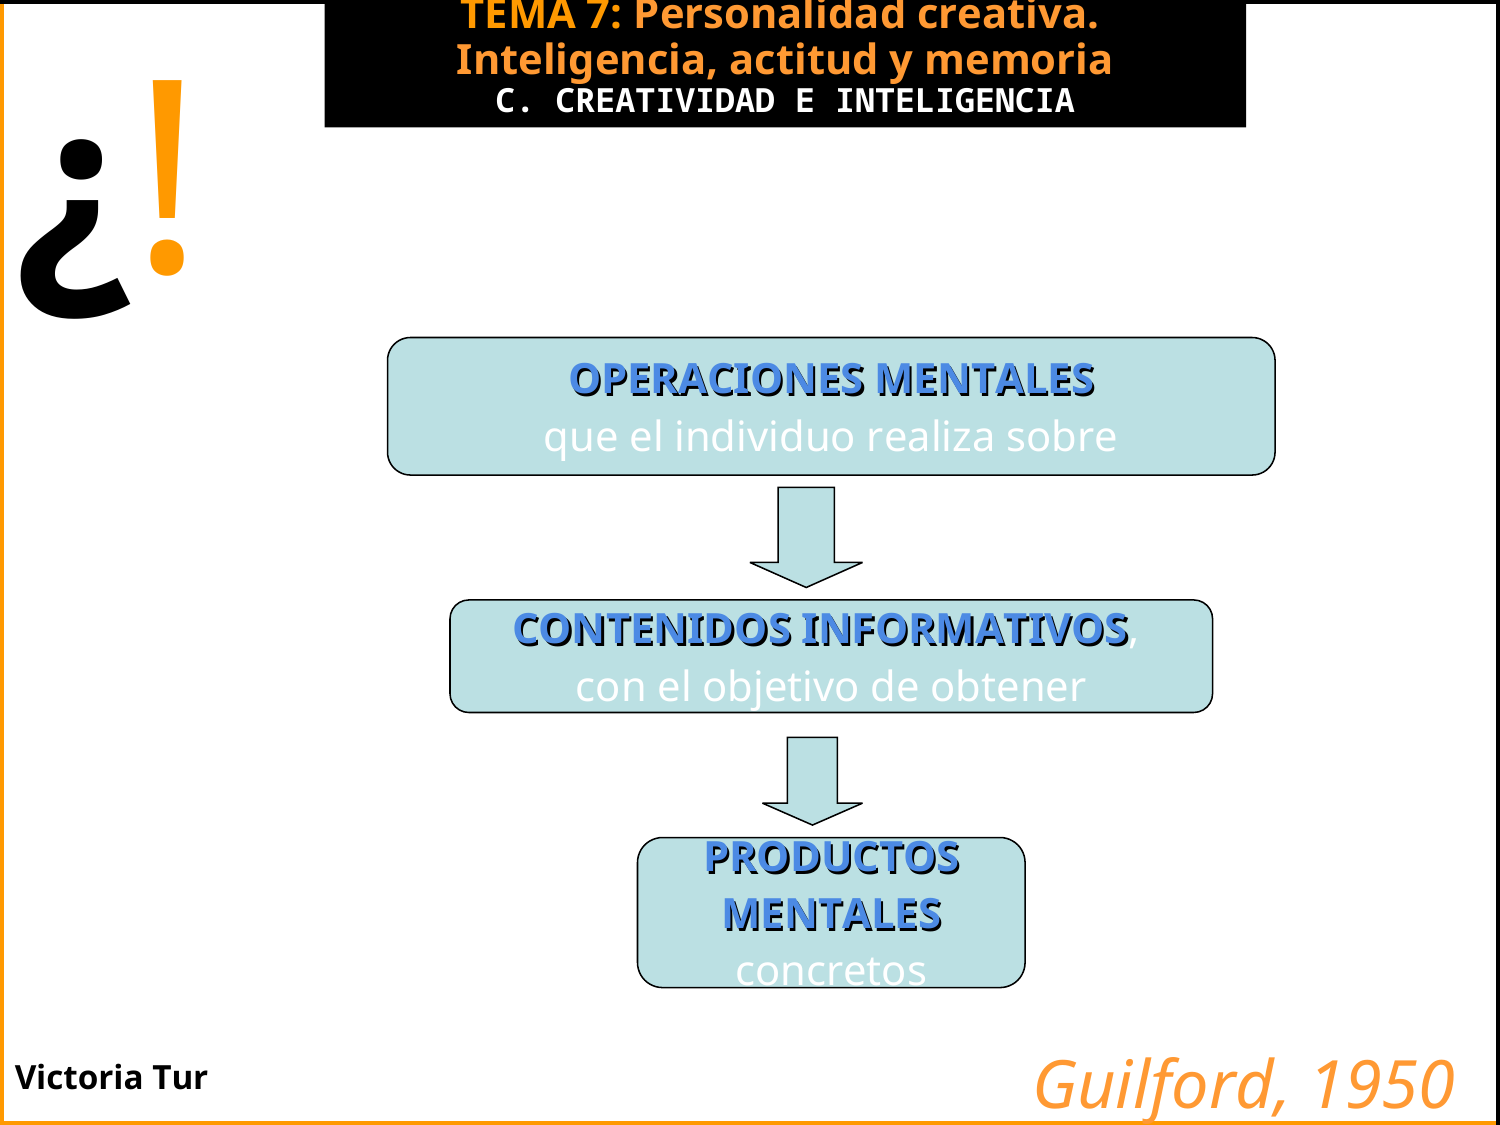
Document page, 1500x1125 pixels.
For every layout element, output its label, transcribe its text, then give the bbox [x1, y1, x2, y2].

text_box [762, 737, 863, 826]
text_box OPERACIONES MENTALES que el individuo realiza sobre [387, 337, 1276, 476]
text_box PRODUCTOS MENTALES concretos [637, 837, 1026, 988]
text_box CONTENIDOS INFORMATIVOS, con el objetivo de obtener [450, 599, 1213, 713]
text_box Guilford, 1950 [1017, 1029, 1471, 1125]
text_box [749, 487, 863, 588]
